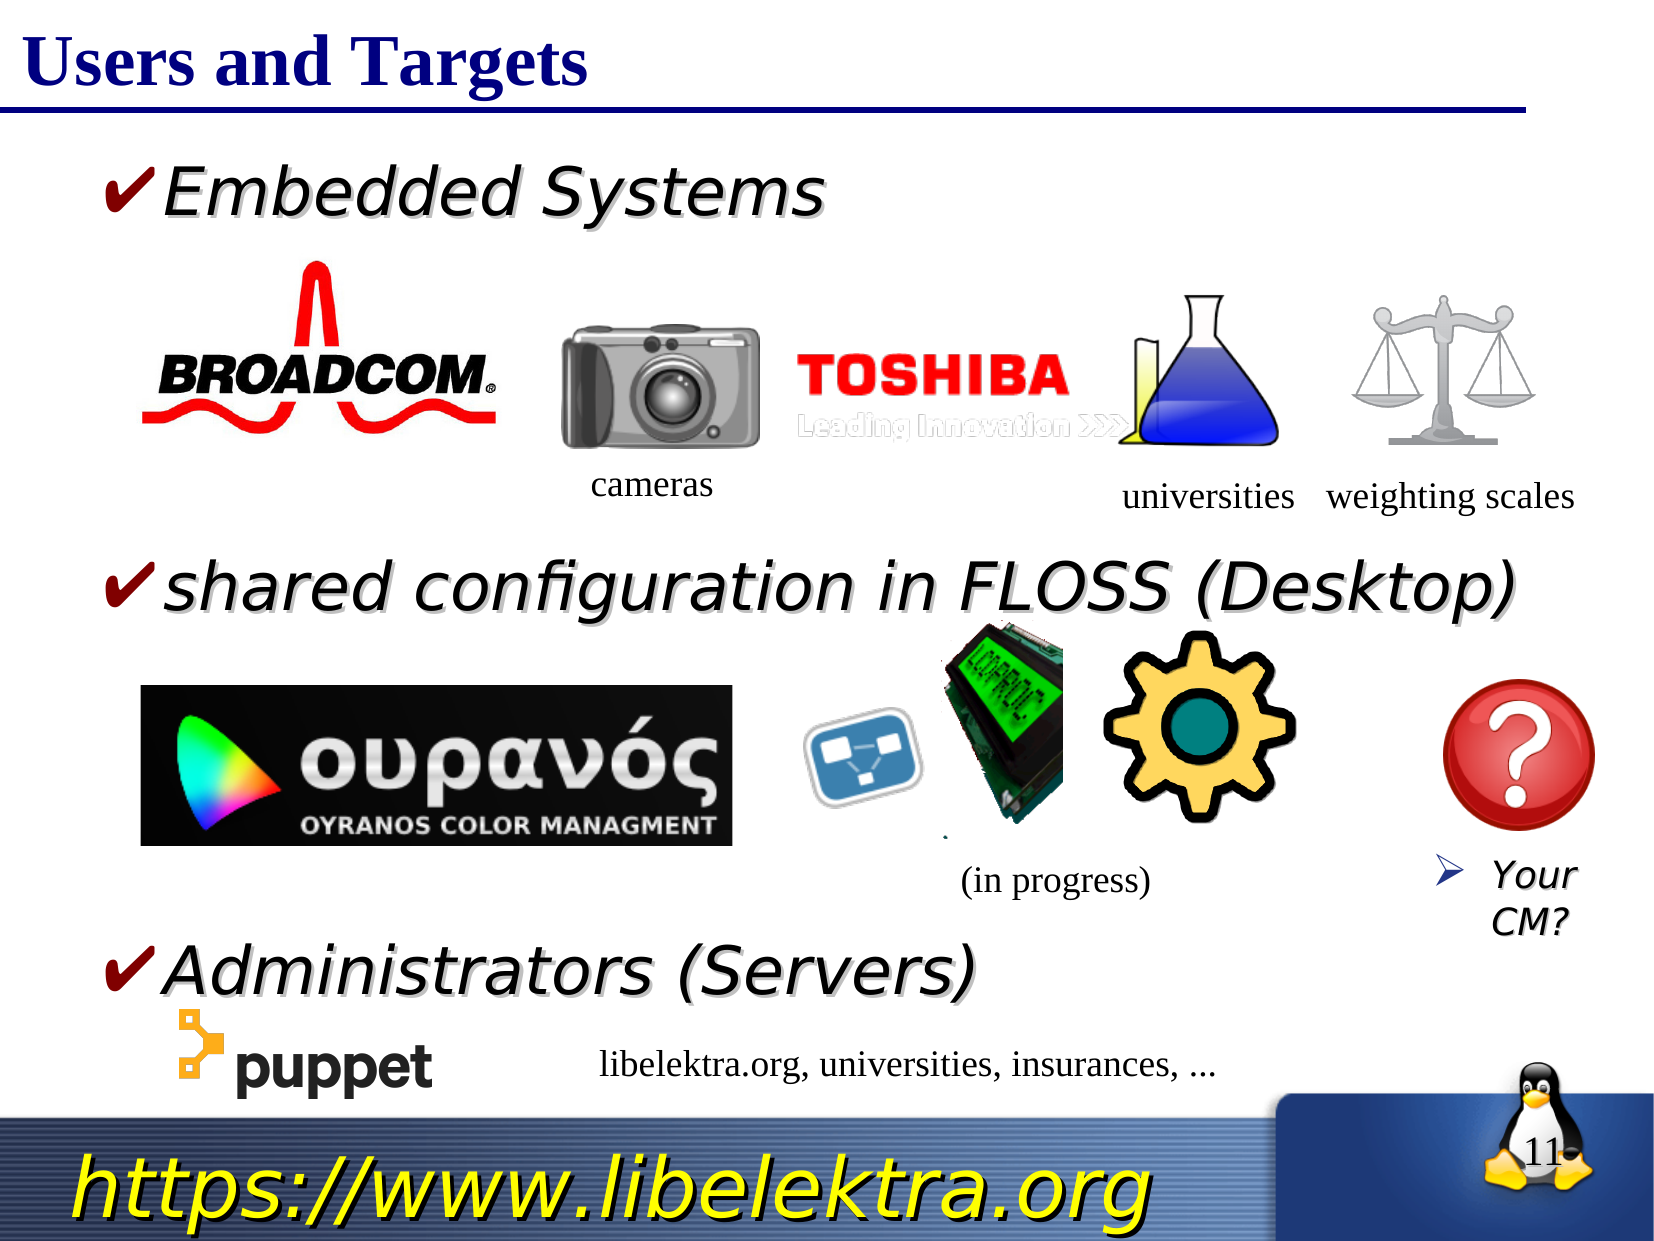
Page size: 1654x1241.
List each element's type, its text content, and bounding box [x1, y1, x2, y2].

text_box shared configuration in FLOSS (Desktop) [104, 543, 1565, 622]
picture [1351, 295, 1536, 446]
picture [1443, 679, 1595, 831]
text_box <Foliennummer> [1248, 1122, 1565, 1178]
picture [803, 707, 934, 815]
picture [1098, 625, 1300, 827]
text_box Users and Targets [21, 14, 1611, 111]
picture [0, 1009, 1654, 1241]
picture [140, 685, 733, 846]
picture [797, 265, 1300, 474]
text_box cameras [590, 460, 735, 507]
text_box (in progress) [960, 856, 1171, 903]
picture [561, 324, 760, 449]
text_box Administrators (Servers) [104, 927, 1152, 1006]
text_box weighting scales [1325, 472, 1601, 519]
text_box universities [1122, 472, 1310, 519]
text_box Embedded Systems [104, 147, 1152, 309]
text_box libelektra.org, universities, insurances, ... [599, 1040, 1276, 1087]
picture [941, 620, 1063, 841]
text_box Your CM? [1417, 843, 1654, 949]
picture [136, 247, 502, 443]
